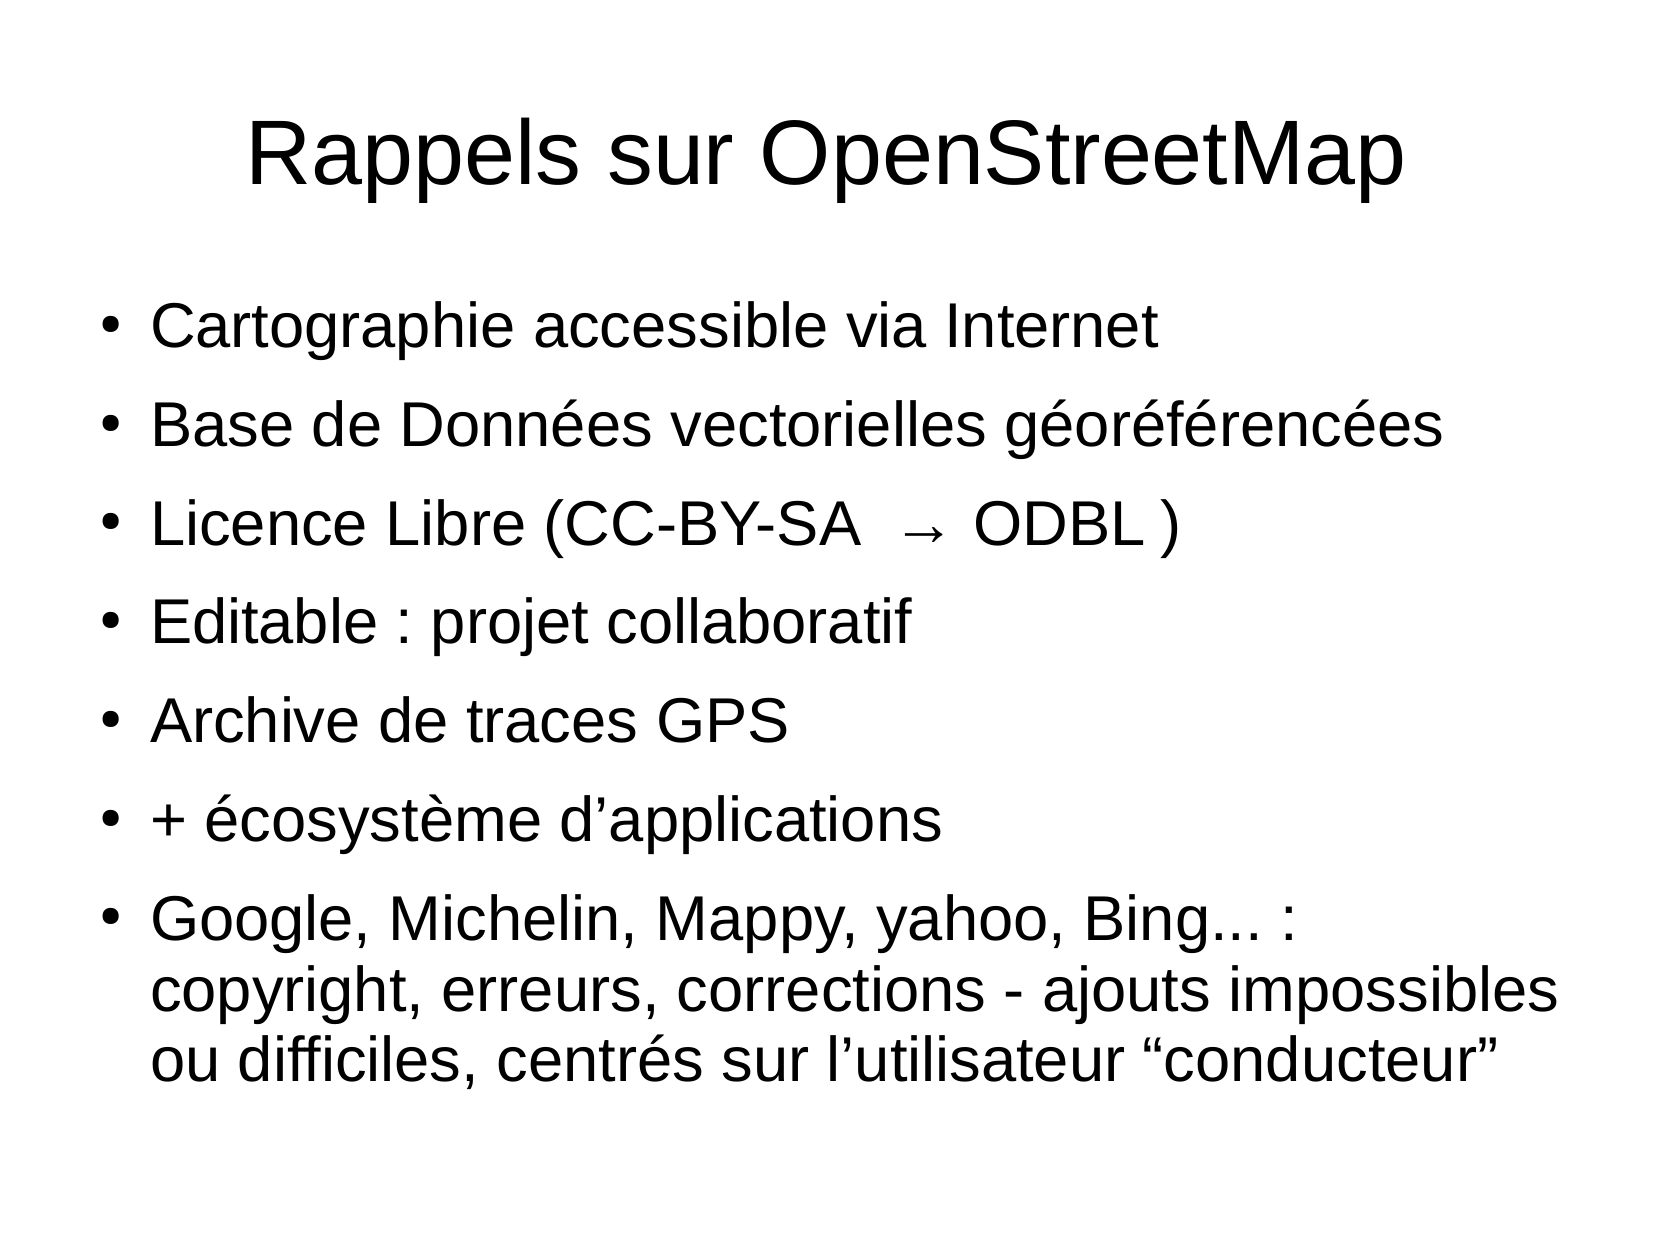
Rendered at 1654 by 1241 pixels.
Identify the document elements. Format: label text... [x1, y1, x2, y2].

title Rappels sur OpenStreetMap [29, 56, 1625, 250]
list Cartographie accessible via Internet Base de Données vectorielles géoréférencées Licence Libre (CC-BY-SA → ODBL ) Editable : projet collaboratif Archive de traces GPS + écosystème d’applications Google, Michelin, Mappy, yahoo, Bing... : copyright, erreurs, corrections - ajouts impossibles ou difficiles, centrés sur l’utilisateur “conducteur” [82, 290, 1571, 1109]
